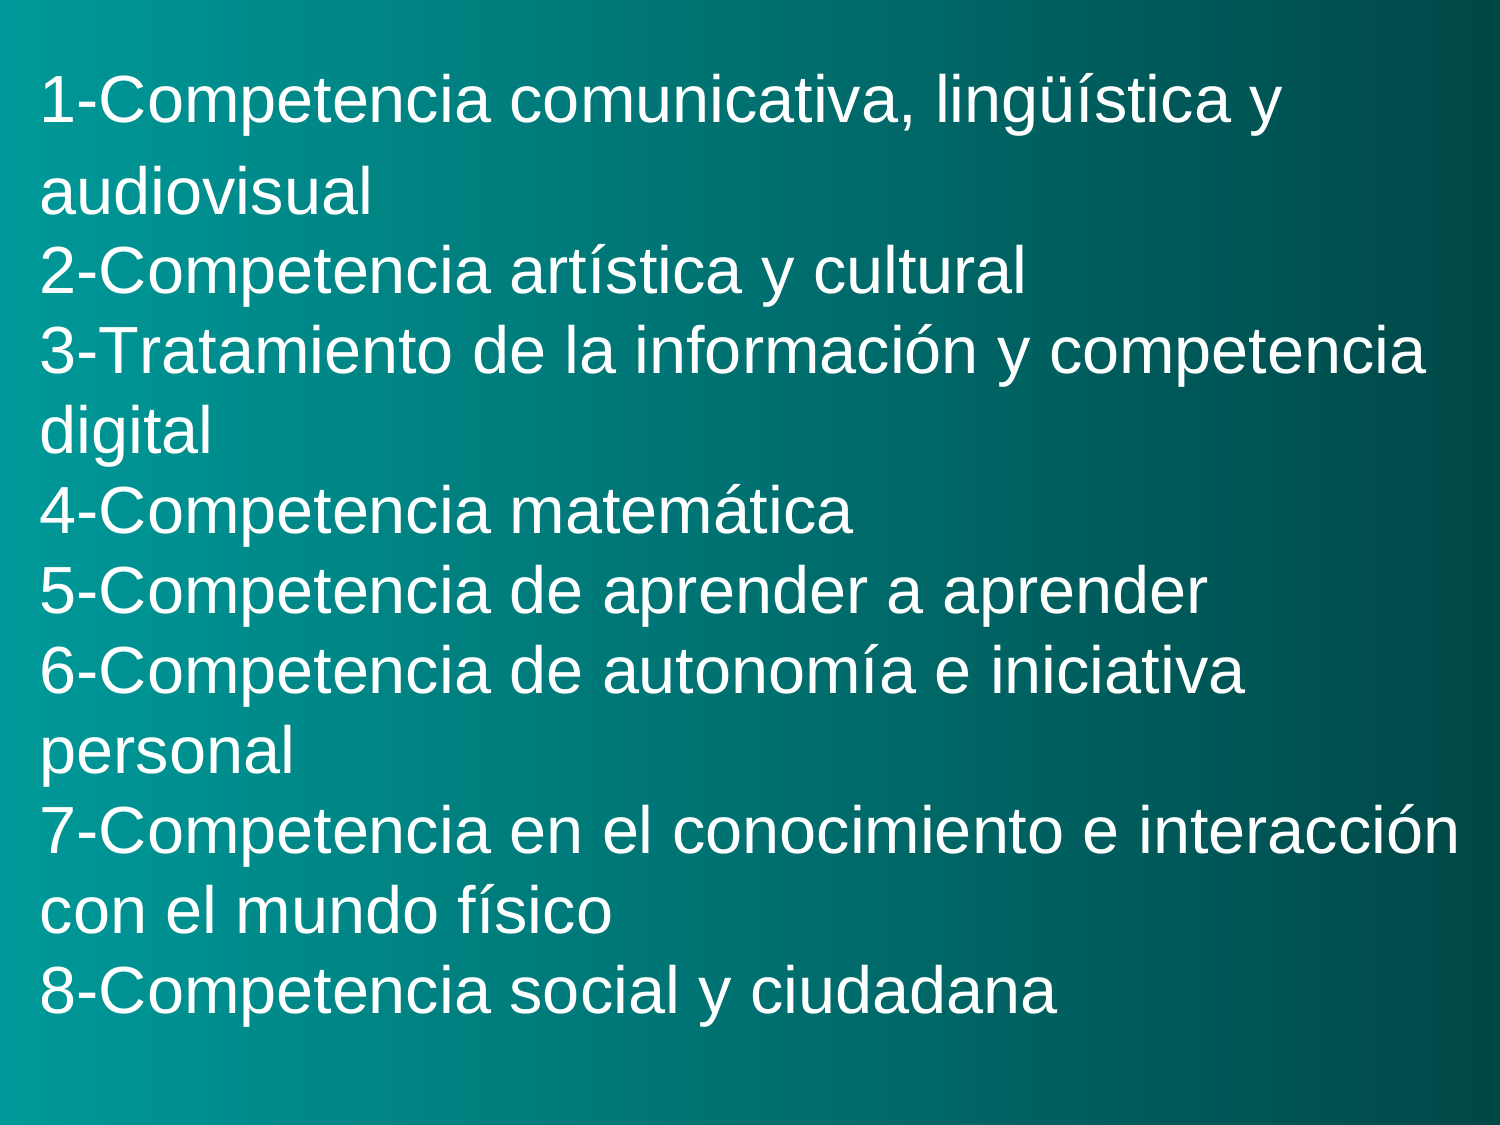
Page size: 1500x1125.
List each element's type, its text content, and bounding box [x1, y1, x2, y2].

text_box 1-Competencia comunicativa, lingüística y audiovisual 2-Competencia artística y cultural 3-Tratamiento de la información y competencia digital 4-Competencia matemática 5-Competencia de aprender a aprender 6-Competencia de autonomía e iniciativa personal 7-Competencia en el conocimiento e interacción con el mundo físico 8-Competencia social y ciudadana [24, 37, 1500, 1035]
